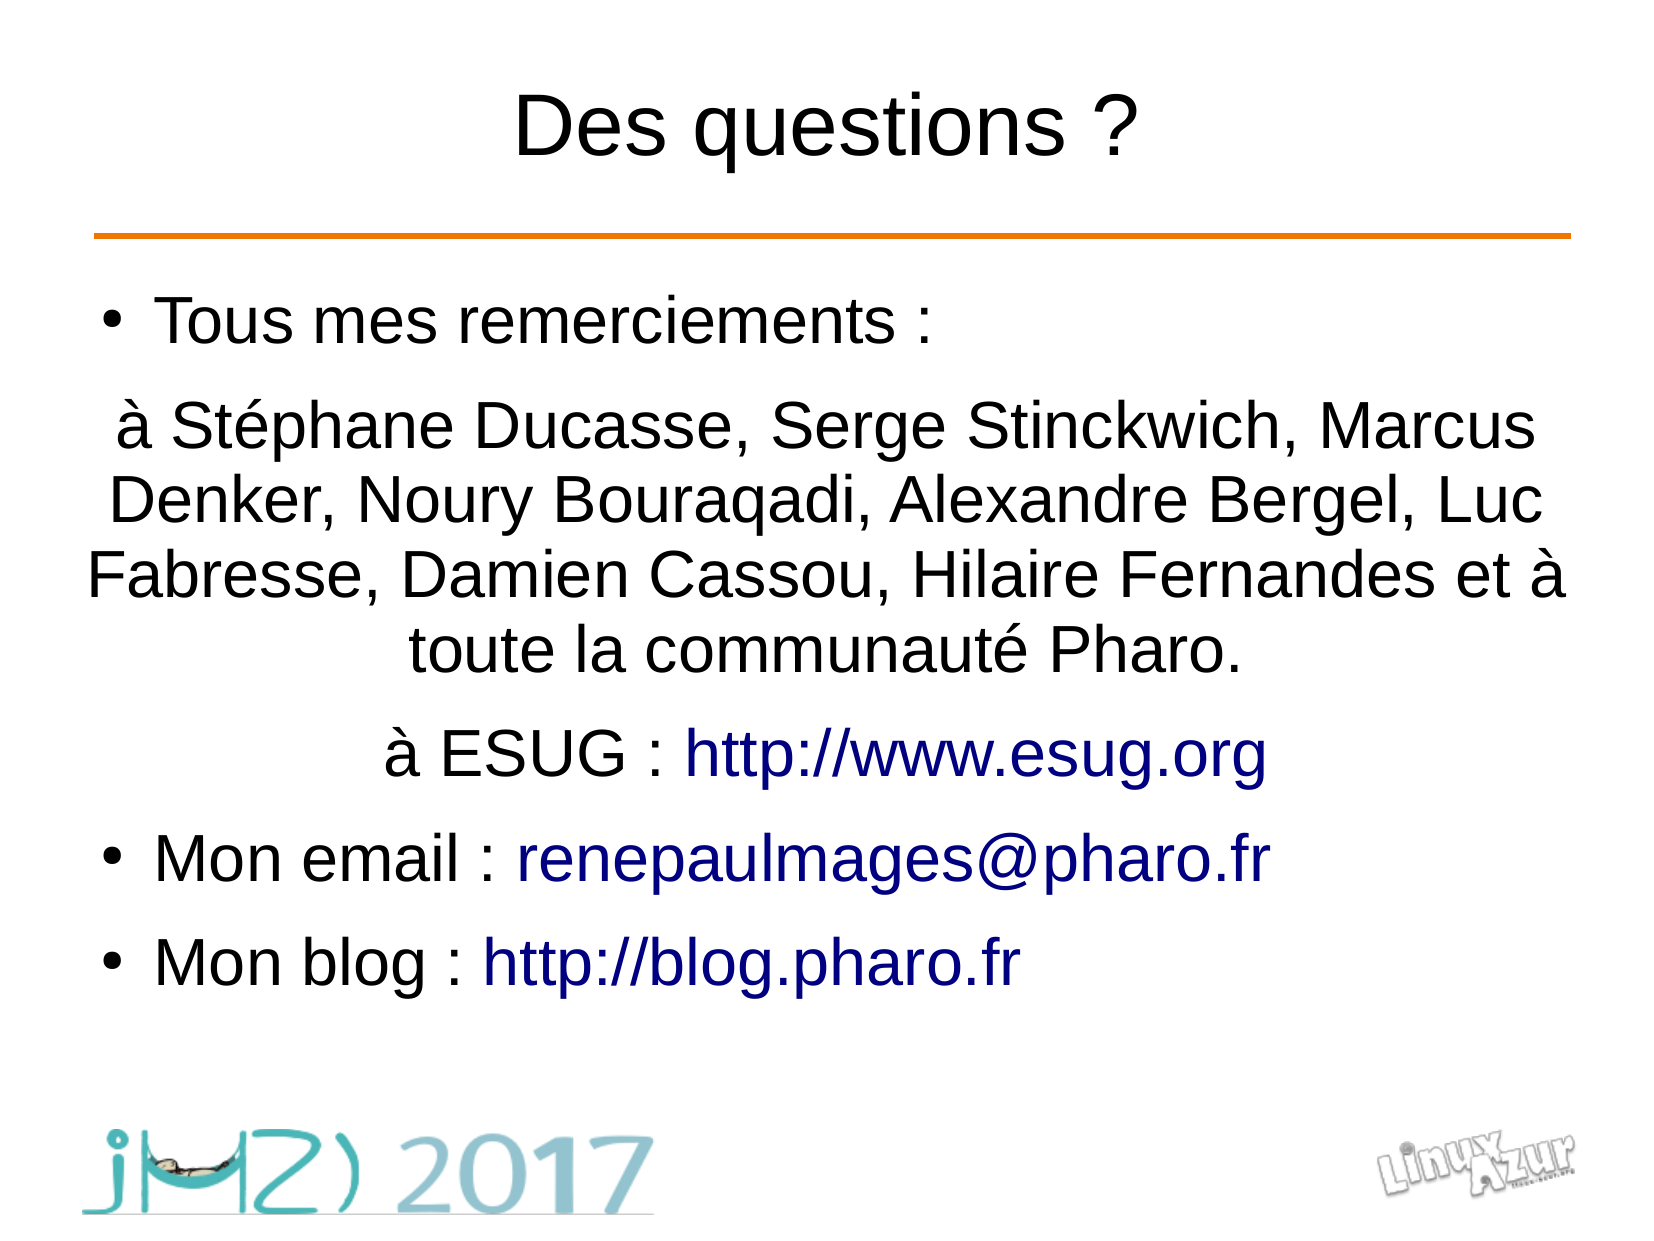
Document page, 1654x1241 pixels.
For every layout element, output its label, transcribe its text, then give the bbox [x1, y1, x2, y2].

list Tous mes remerciements : à Stéphane Ducasse, Serge Stinckwich, Marcus Denker, Noury Bouraqadi, Alexandre Bergel, Luc Fabresse, Damien Cassou, Hilaire Fernandes et à toute la communauté Pharo. à ESUG : http://www.esug.org Mon email : renepaulmages@pharo.fr Mon blog : http://blog.pharo.fr [82, 283, 1571, 1063]
title Des questions ? [82, 49, 1571, 201]
picture [1346, 1115, 1600, 1211]
picture [82, 1129, 655, 1216]
